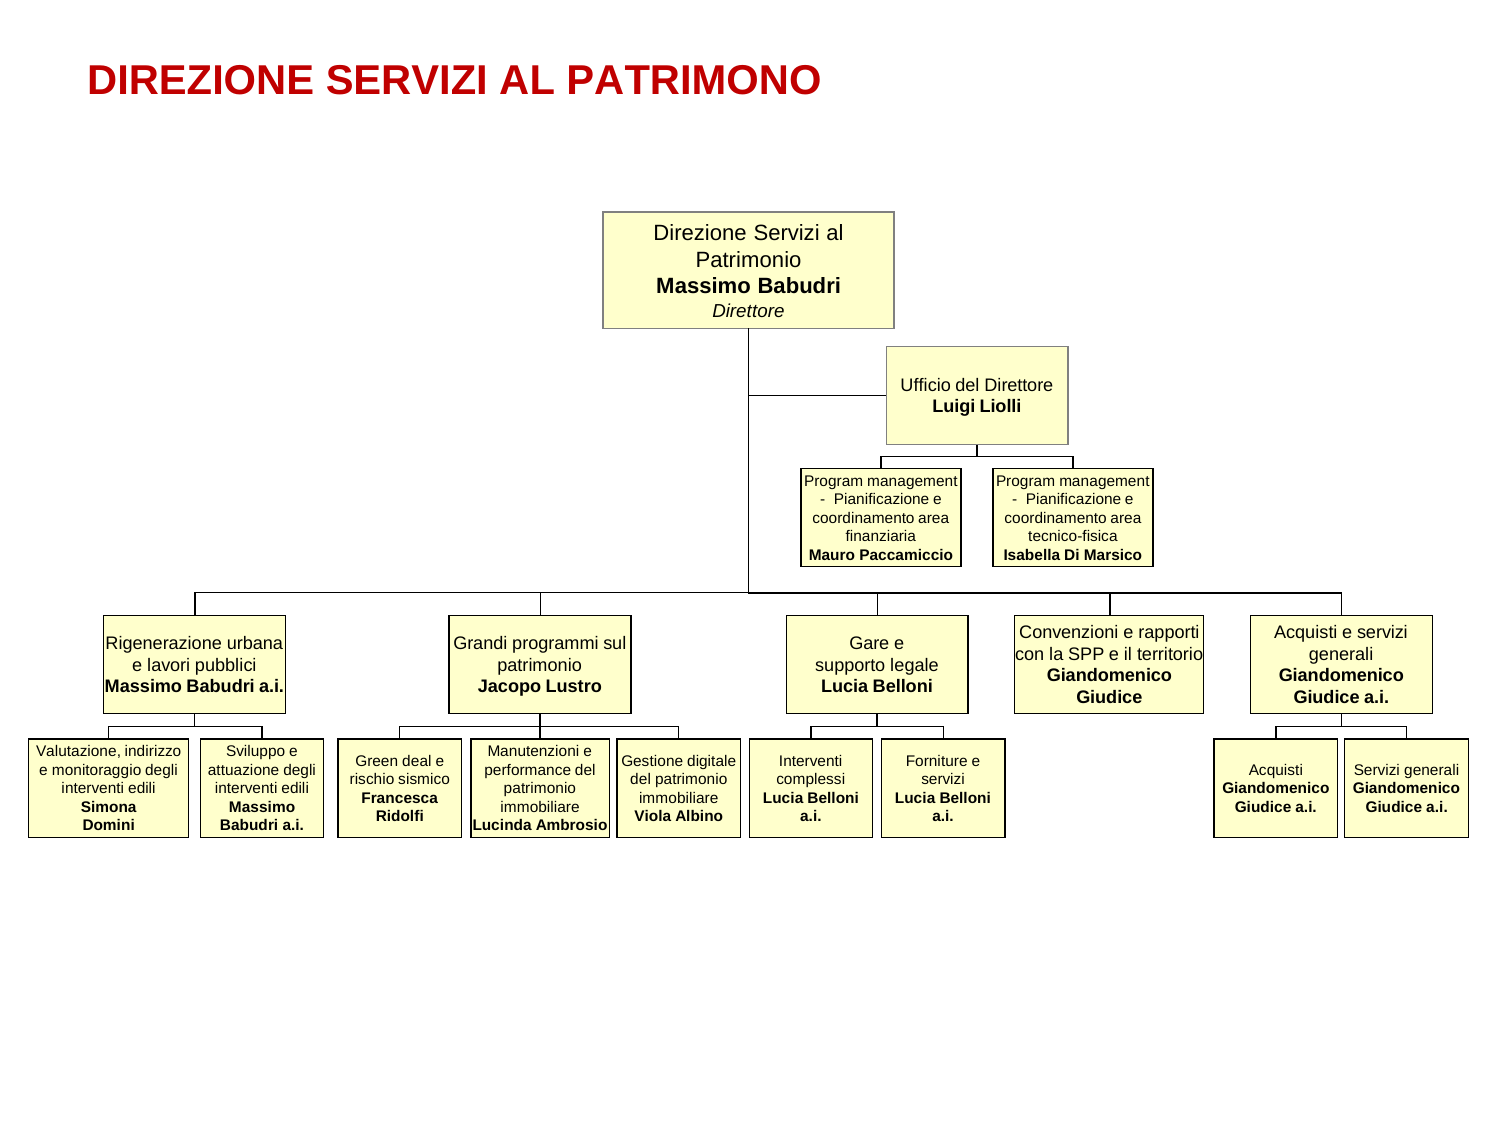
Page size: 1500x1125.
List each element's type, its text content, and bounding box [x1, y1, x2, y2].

picture [26, 211, 1474, 844]
text_box DIREZIONE SERVIZI AL PATRIMONO [72, 45, 1462, 128]
